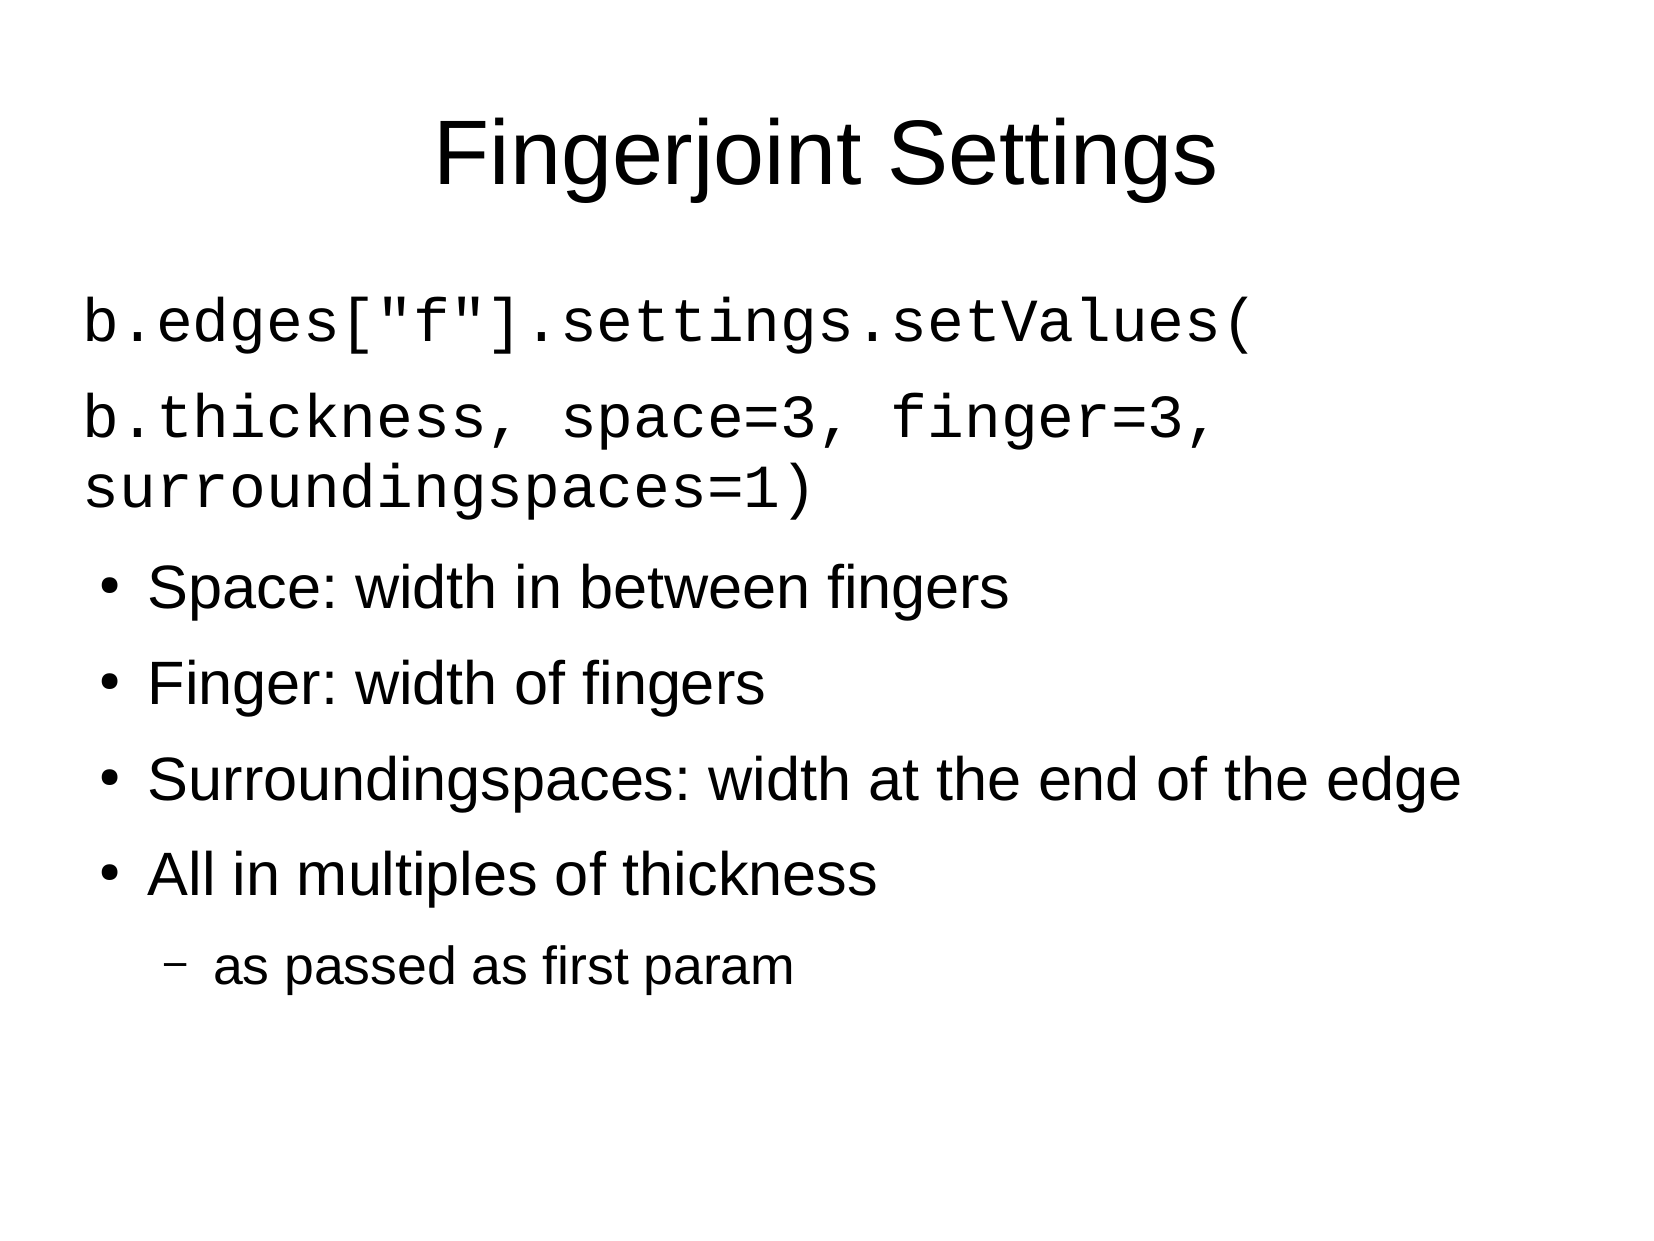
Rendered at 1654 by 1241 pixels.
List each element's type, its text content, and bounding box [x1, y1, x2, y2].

title Fingerjoint Settings [82, 49, 1571, 257]
list b.edges["f"].settings.setValues( b.thickness, space=3, finger=3, surroundingspaces=1) Space: width in between fingers Finger: width of fingers Surroundingspaces: width at the end of the edge All in multiples of thickness as passed as first param [82, 290, 1571, 1010]
